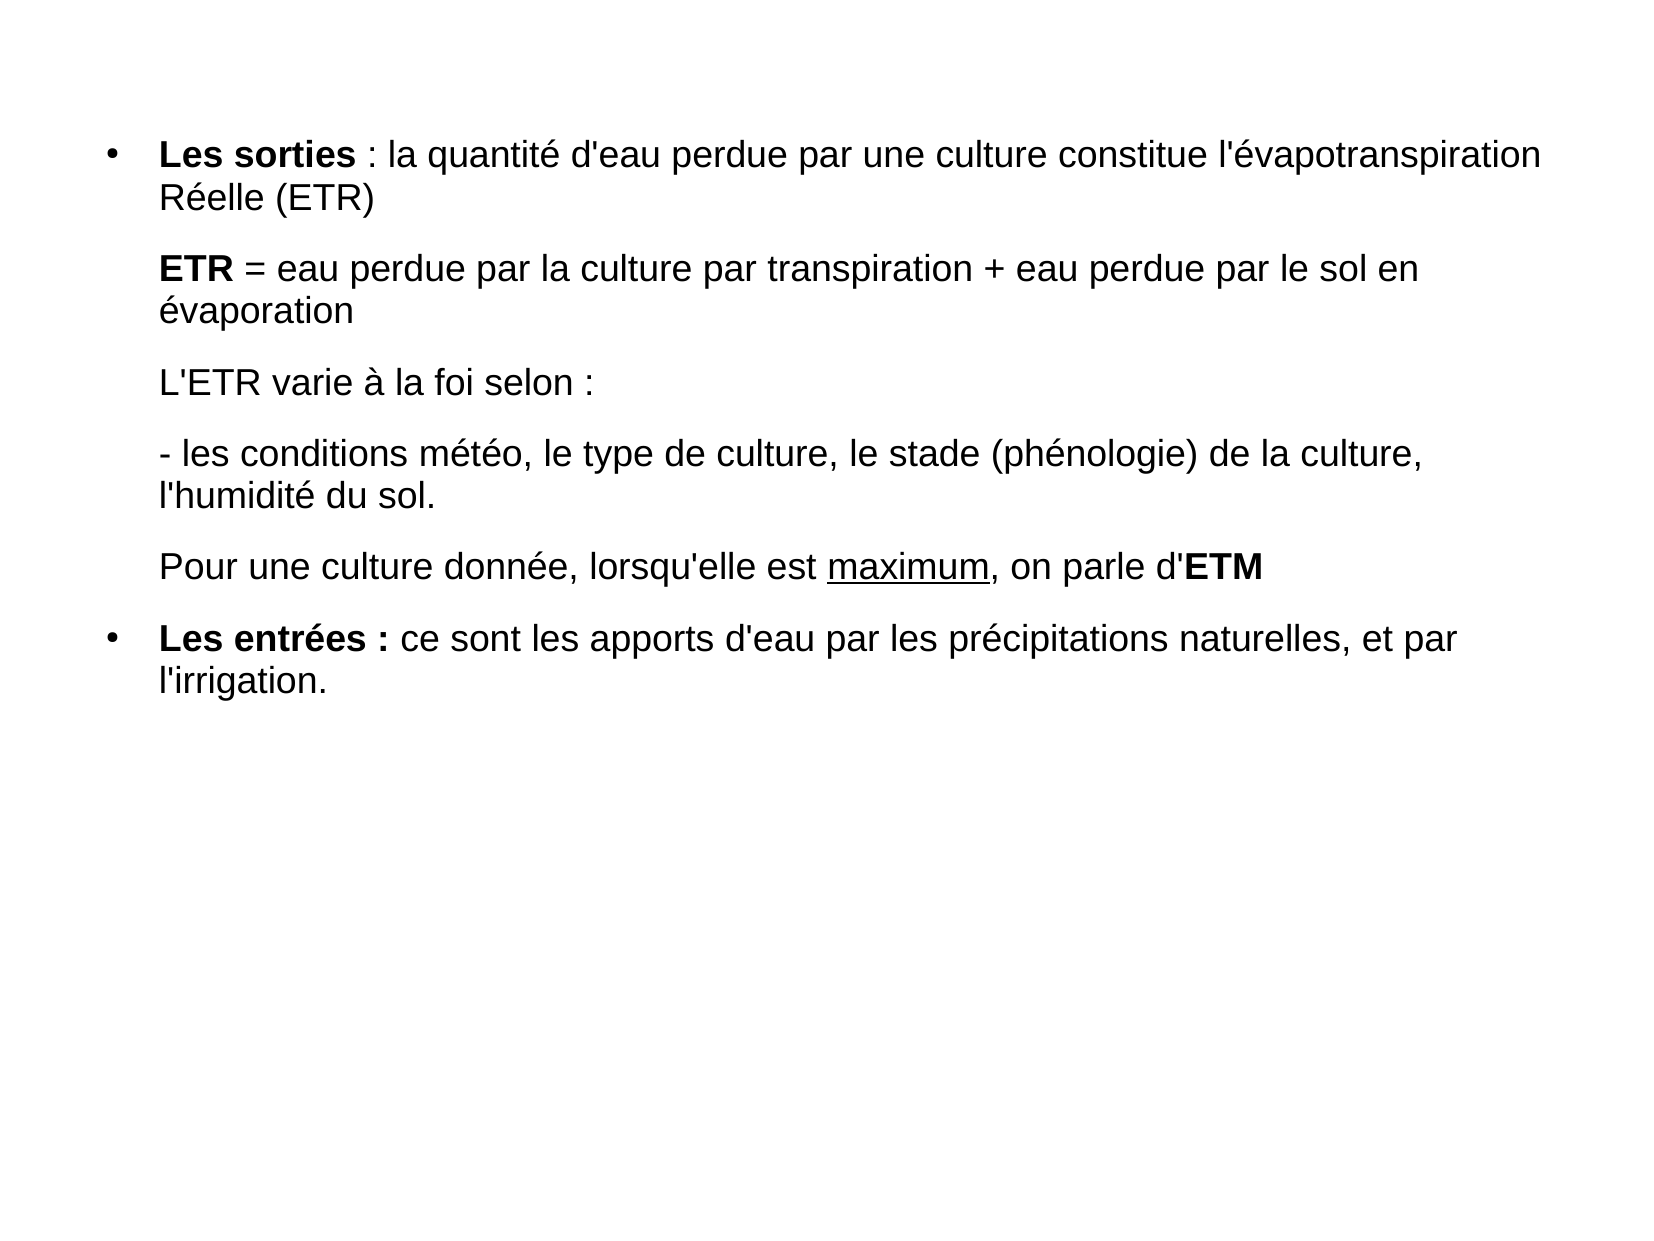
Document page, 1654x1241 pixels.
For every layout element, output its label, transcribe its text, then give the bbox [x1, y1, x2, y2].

list Les sorties : la quantité d'eau perdue par une culture constitue l'évapotranspiration Réelle (ETR) ETR = eau perdue par la culture par transpiration + eau perdue par le sol en évaporation L'ETR varie à la foi selon : - les conditions météo, le type de culture, le stade (phénologie) de la culture, l'humidité du sol. Pour une culture donnée, lorsqu'elle est maximum, on parle d'ETM Les entrées : ce sont les apports d'eau par les précipitations naturelles, et par l'irrigation. [88, 62, 1561, 1190]
